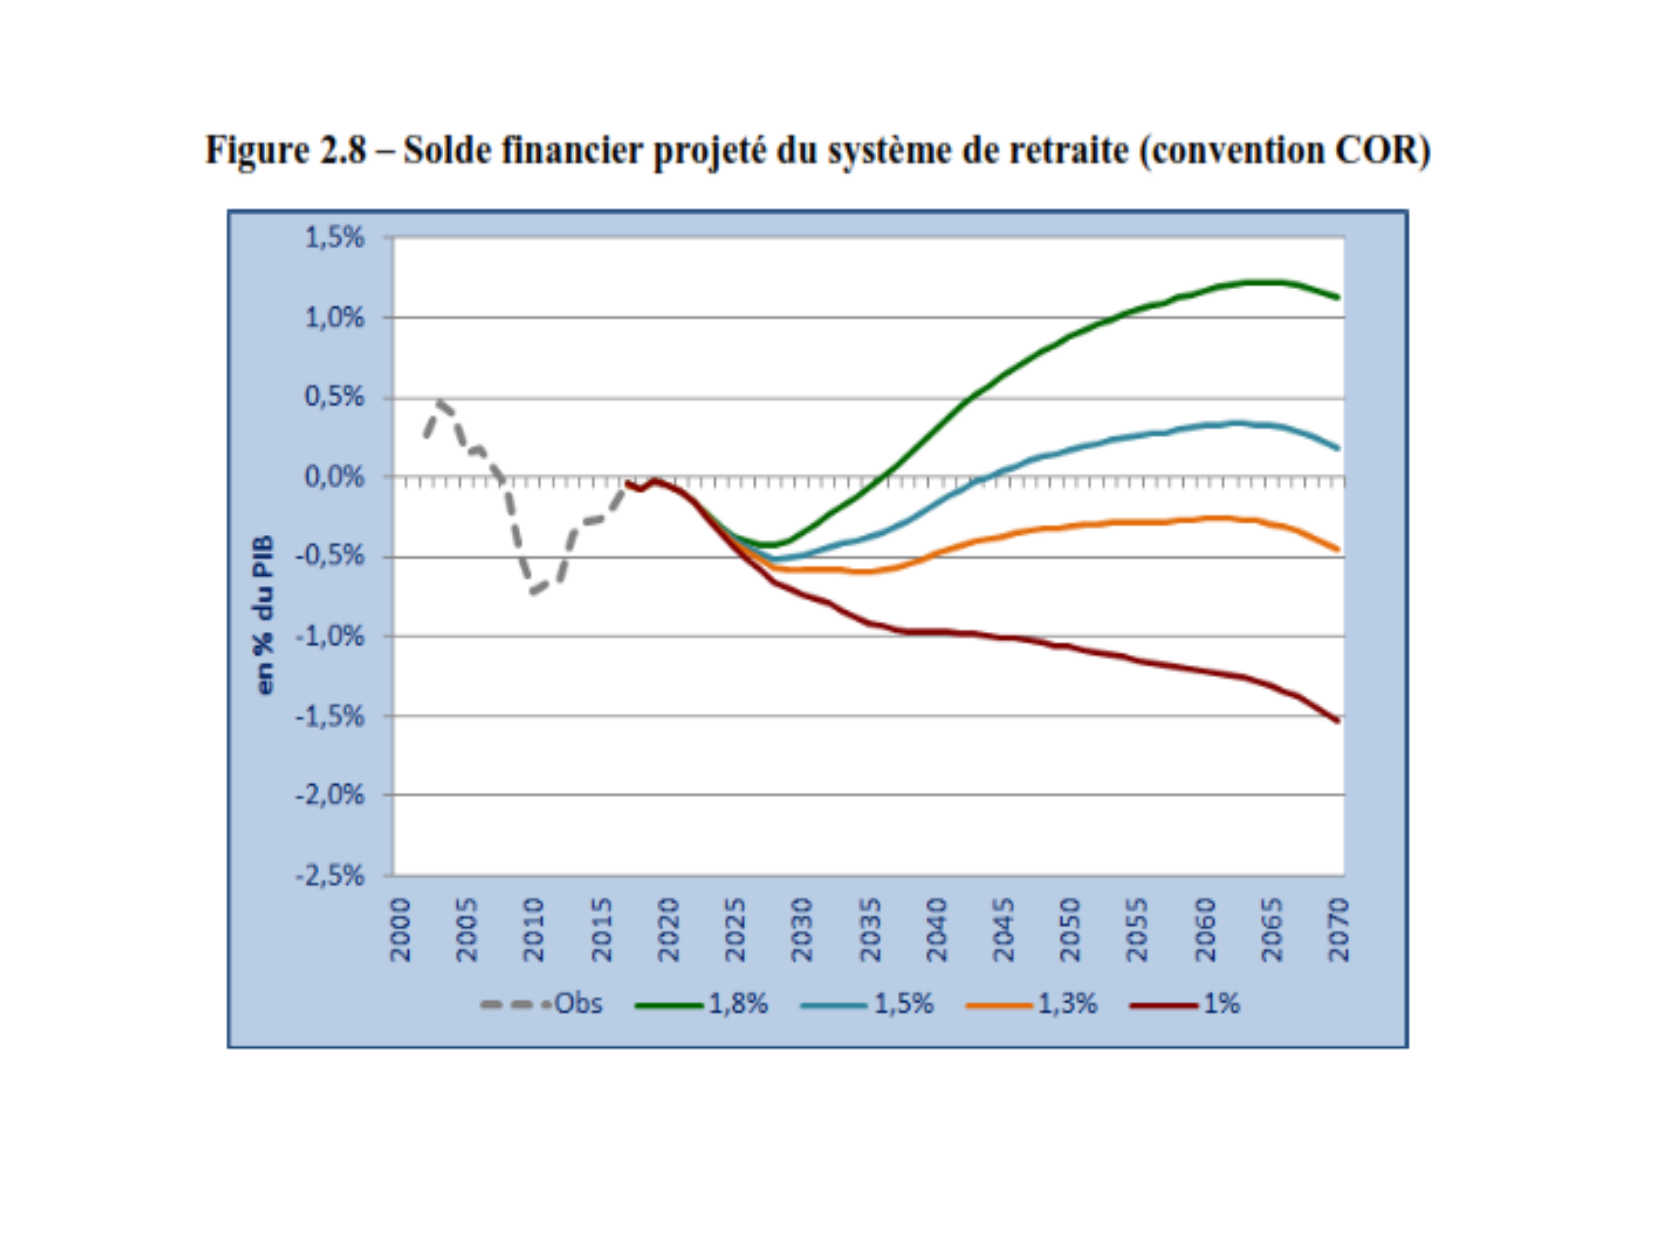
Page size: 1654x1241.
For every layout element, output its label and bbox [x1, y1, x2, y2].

picture [141, 118, 1466, 1070]
